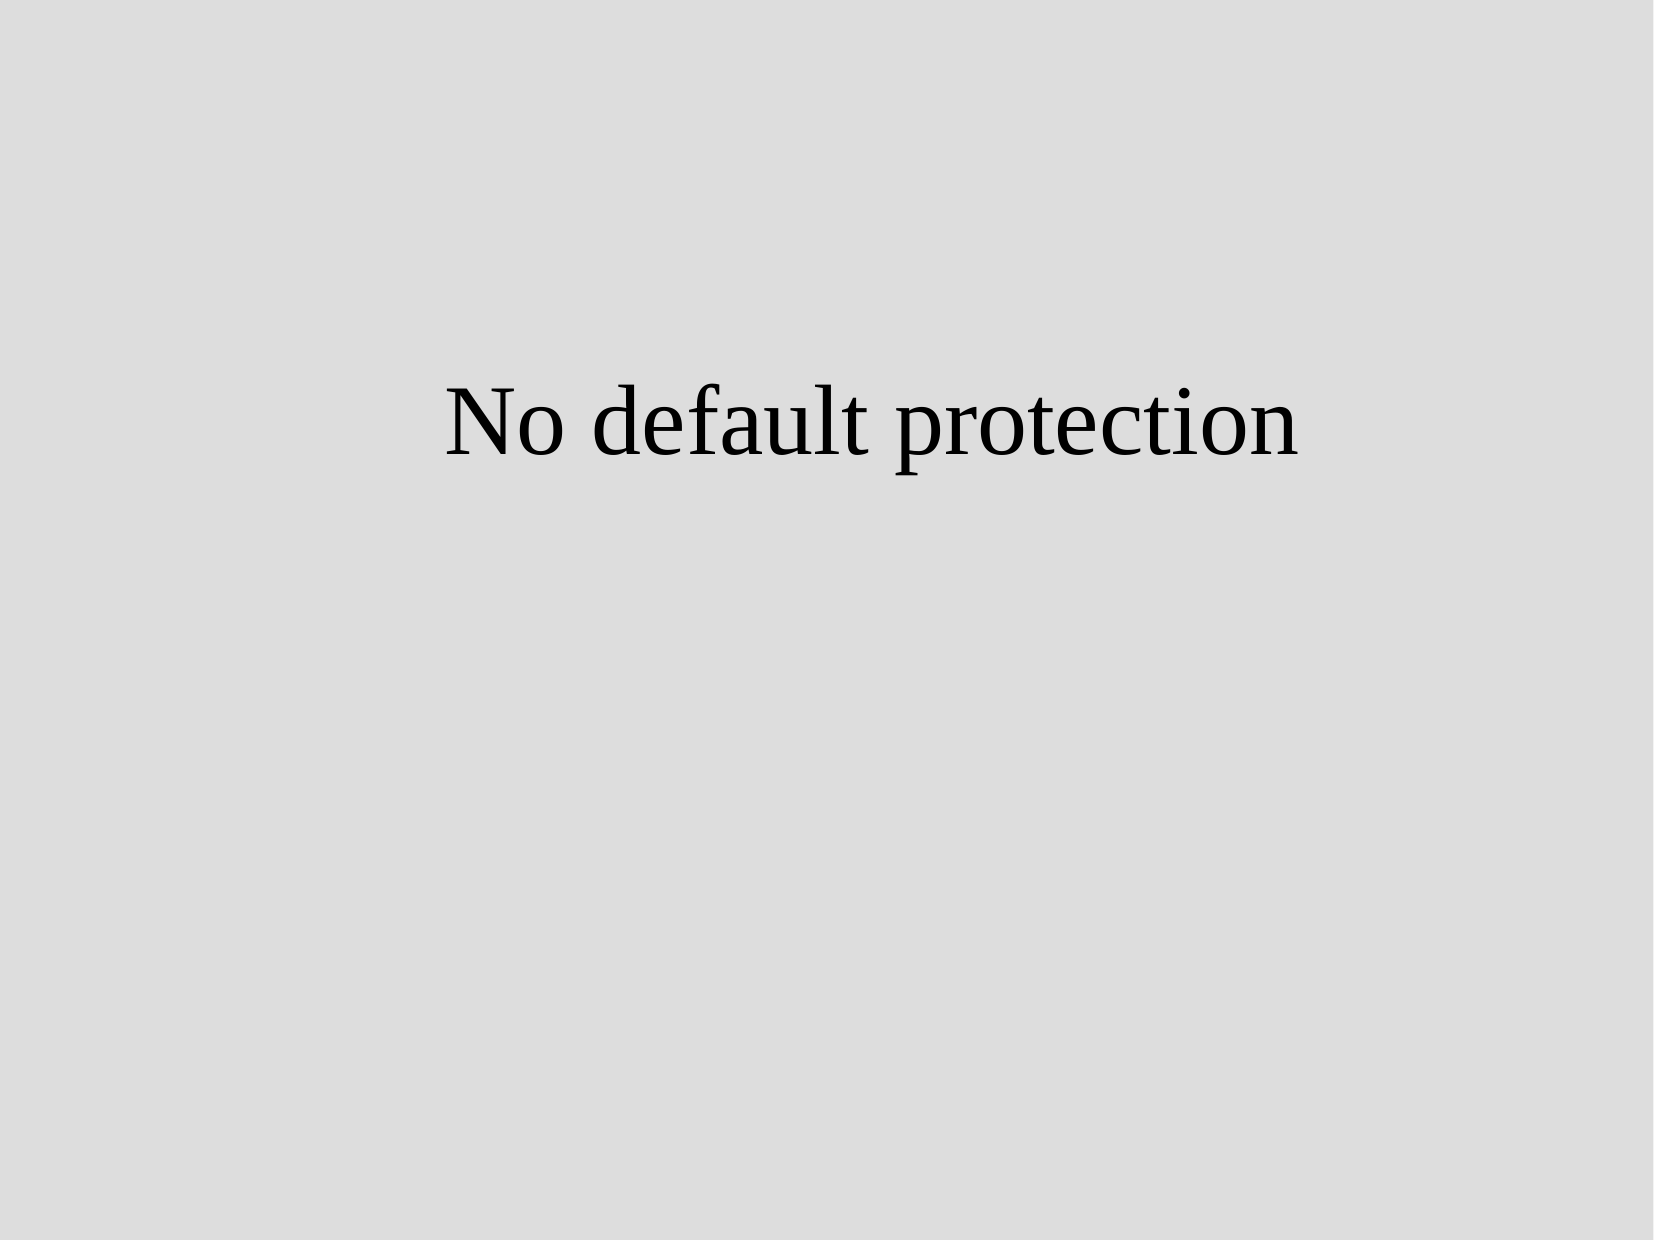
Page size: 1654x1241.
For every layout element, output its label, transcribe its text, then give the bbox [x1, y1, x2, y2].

text_box No default protection [271, 357, 1473, 595]
subtitle [82, 49, 1571, 1010]
